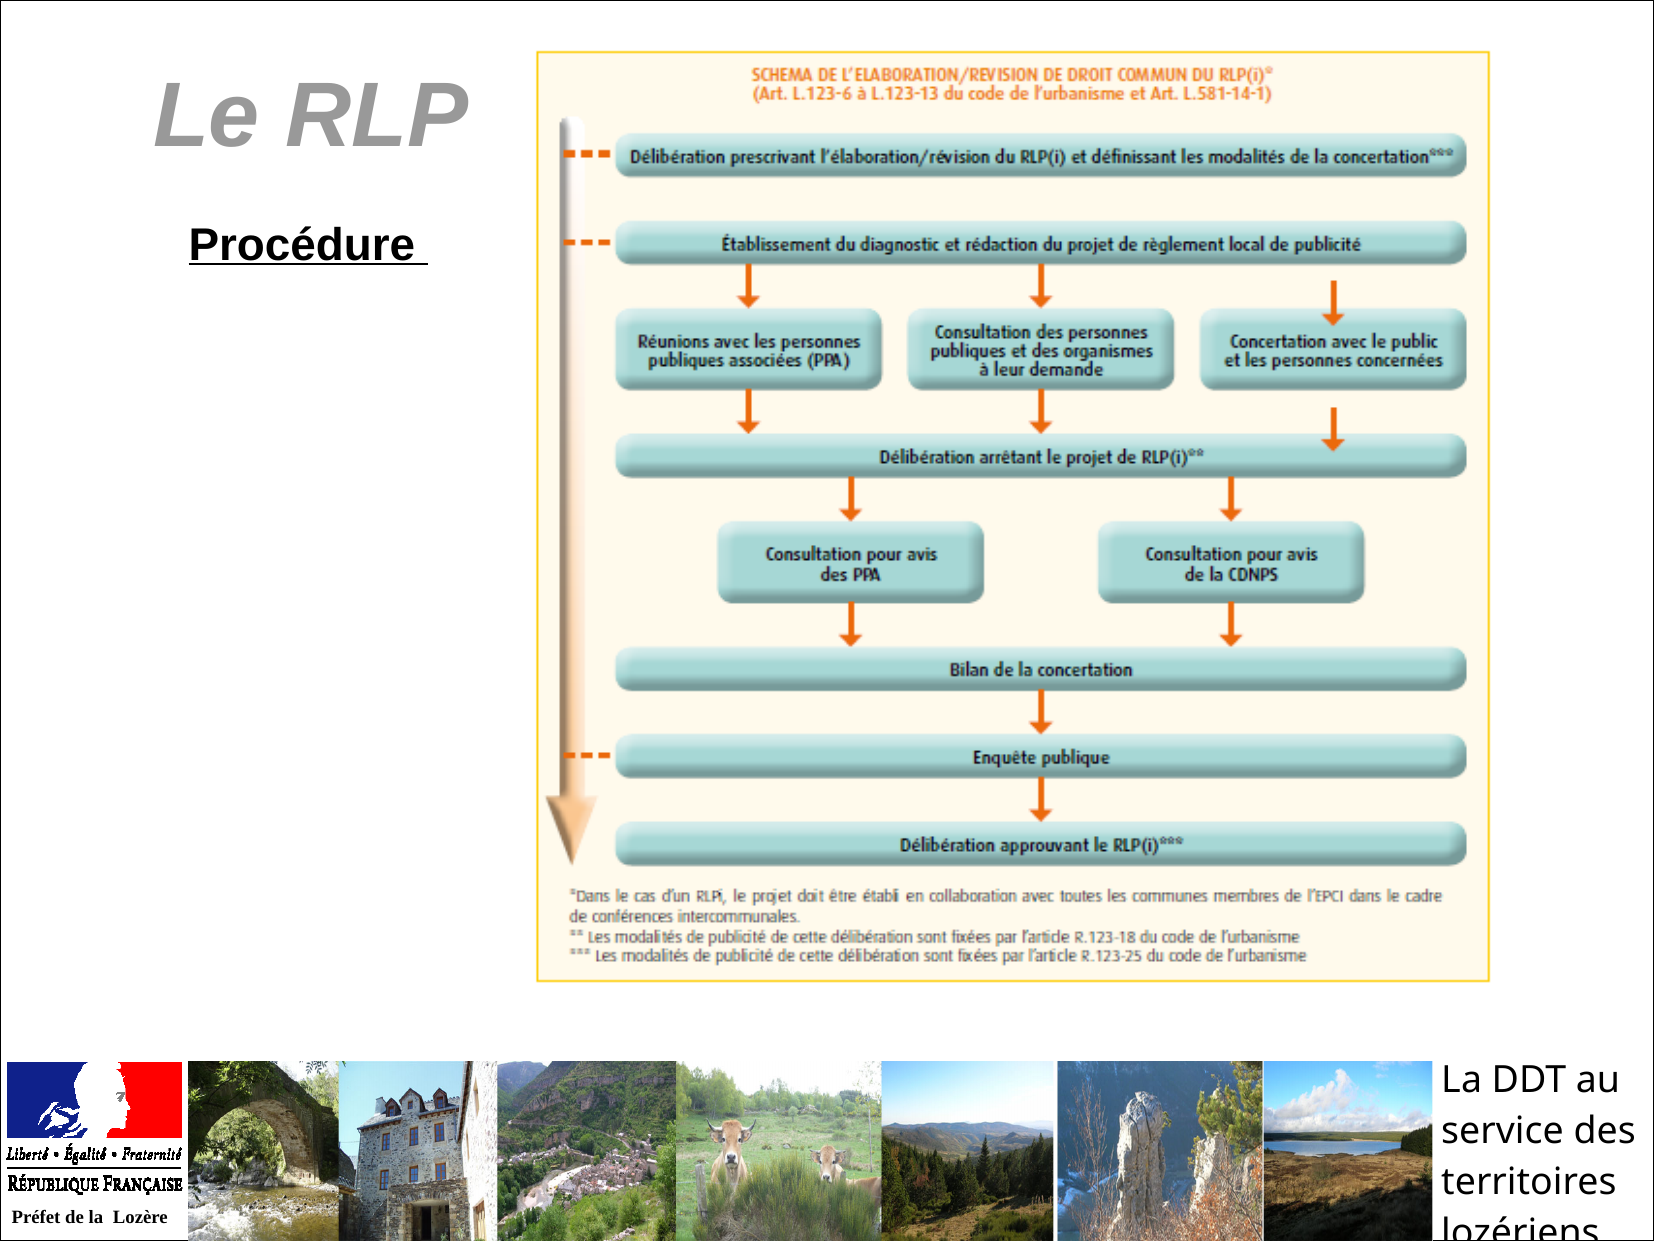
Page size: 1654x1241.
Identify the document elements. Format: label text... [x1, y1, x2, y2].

picture [188, 1061, 1433, 1241]
text_box Procédure [157, 211, 444, 329]
picture [6, 1059, 183, 1195]
title Le RLP [153, 40, 479, 189]
picture [533, 46, 1498, 988]
